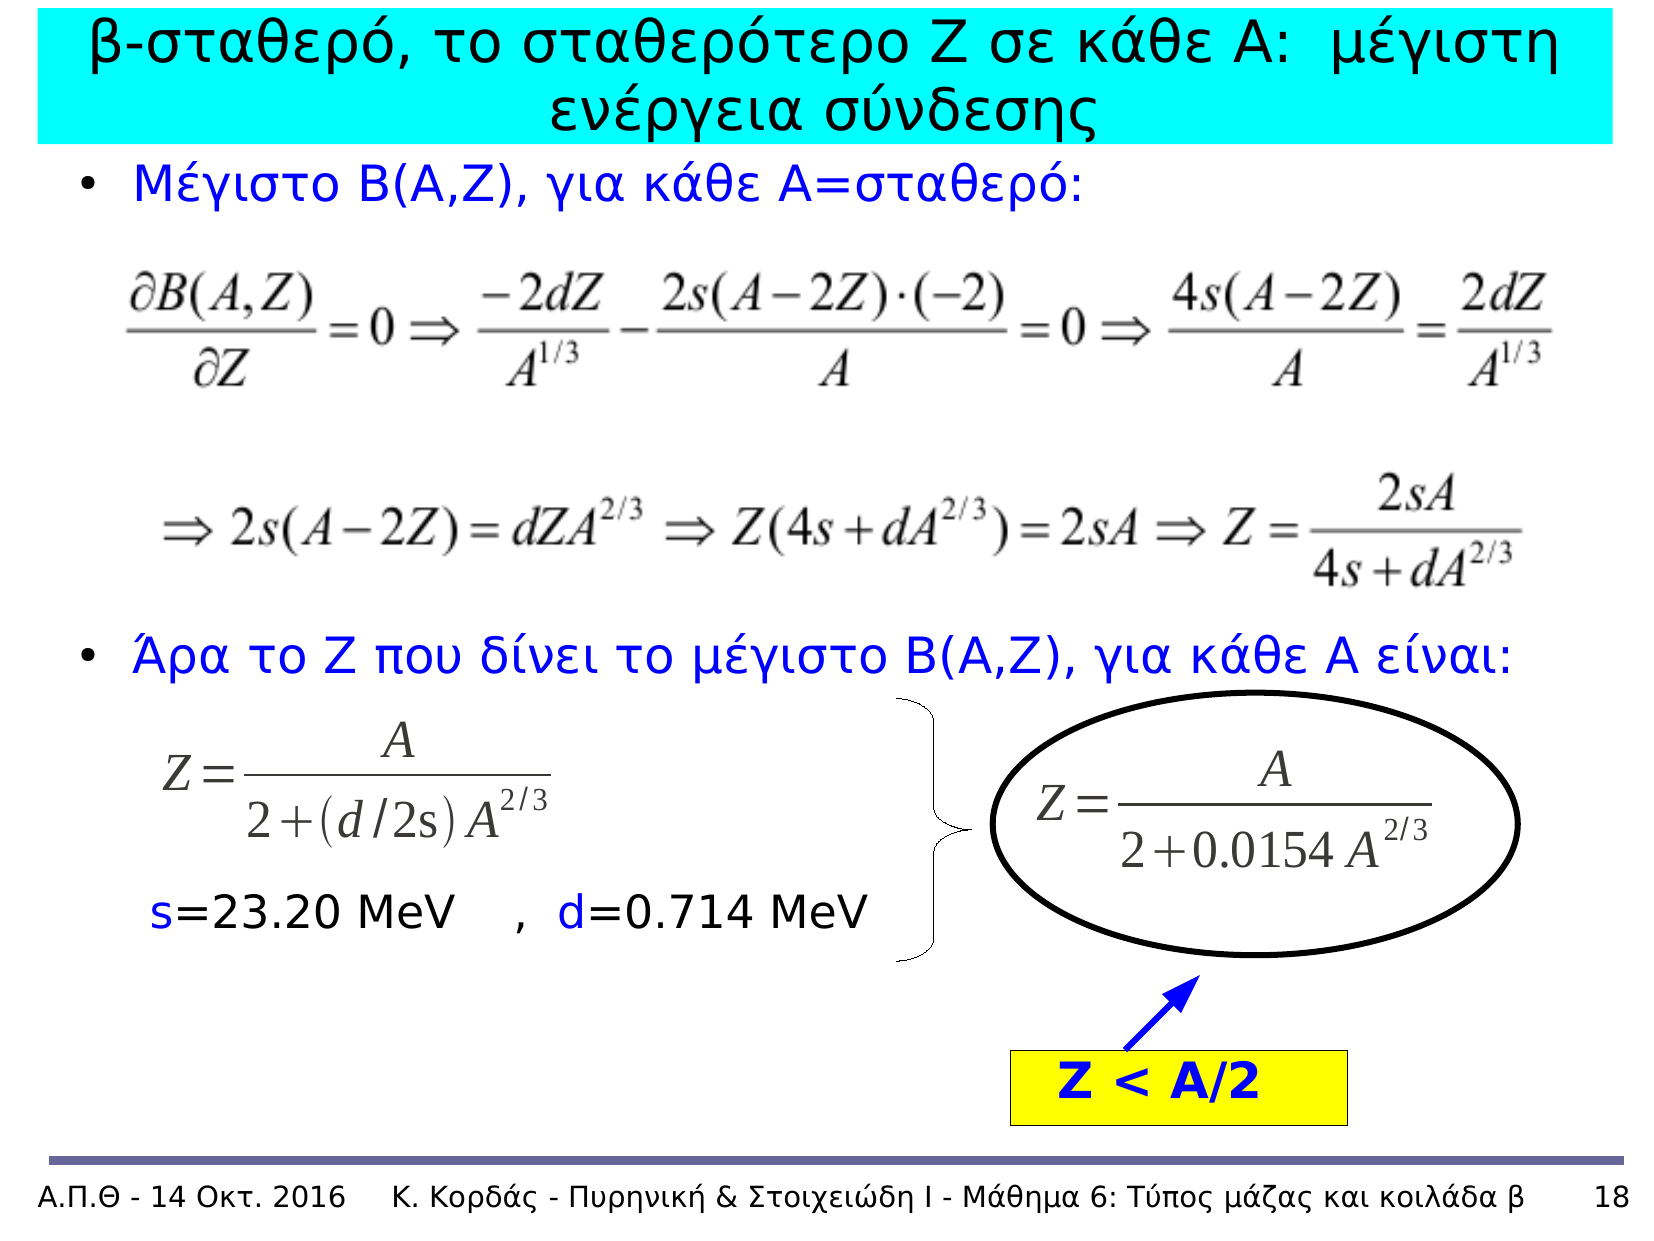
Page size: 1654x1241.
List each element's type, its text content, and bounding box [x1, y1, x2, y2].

title β-σταθερό, τo σταθερότερο Ζ σε κάθε Α: μέγιστη ενέργεια σύνδεσης [37, 8, 1613, 145]
chart [1020, 736, 1052, 760]
chart [146, 706, 566, 852]
picture [112, 246, 1576, 598]
text_box Ζ < Α/2 [970, 1052, 1265, 1112]
text_box [1010, 1050, 1348, 1126]
chart [1020, 736, 1447, 881]
text_box s=23.20 MeV , d=0.714 MeV [78, 885, 898, 940]
text_box Άρα το Ζ που δίνει το μέγιστο Β(Α,Ζ), για κάθε Α είναι: [61, 627, 1651, 686]
text_box Μέγιστο Β(Α,Ζ), για κάθε Α=σταθερό: [61, 154, 1200, 214]
